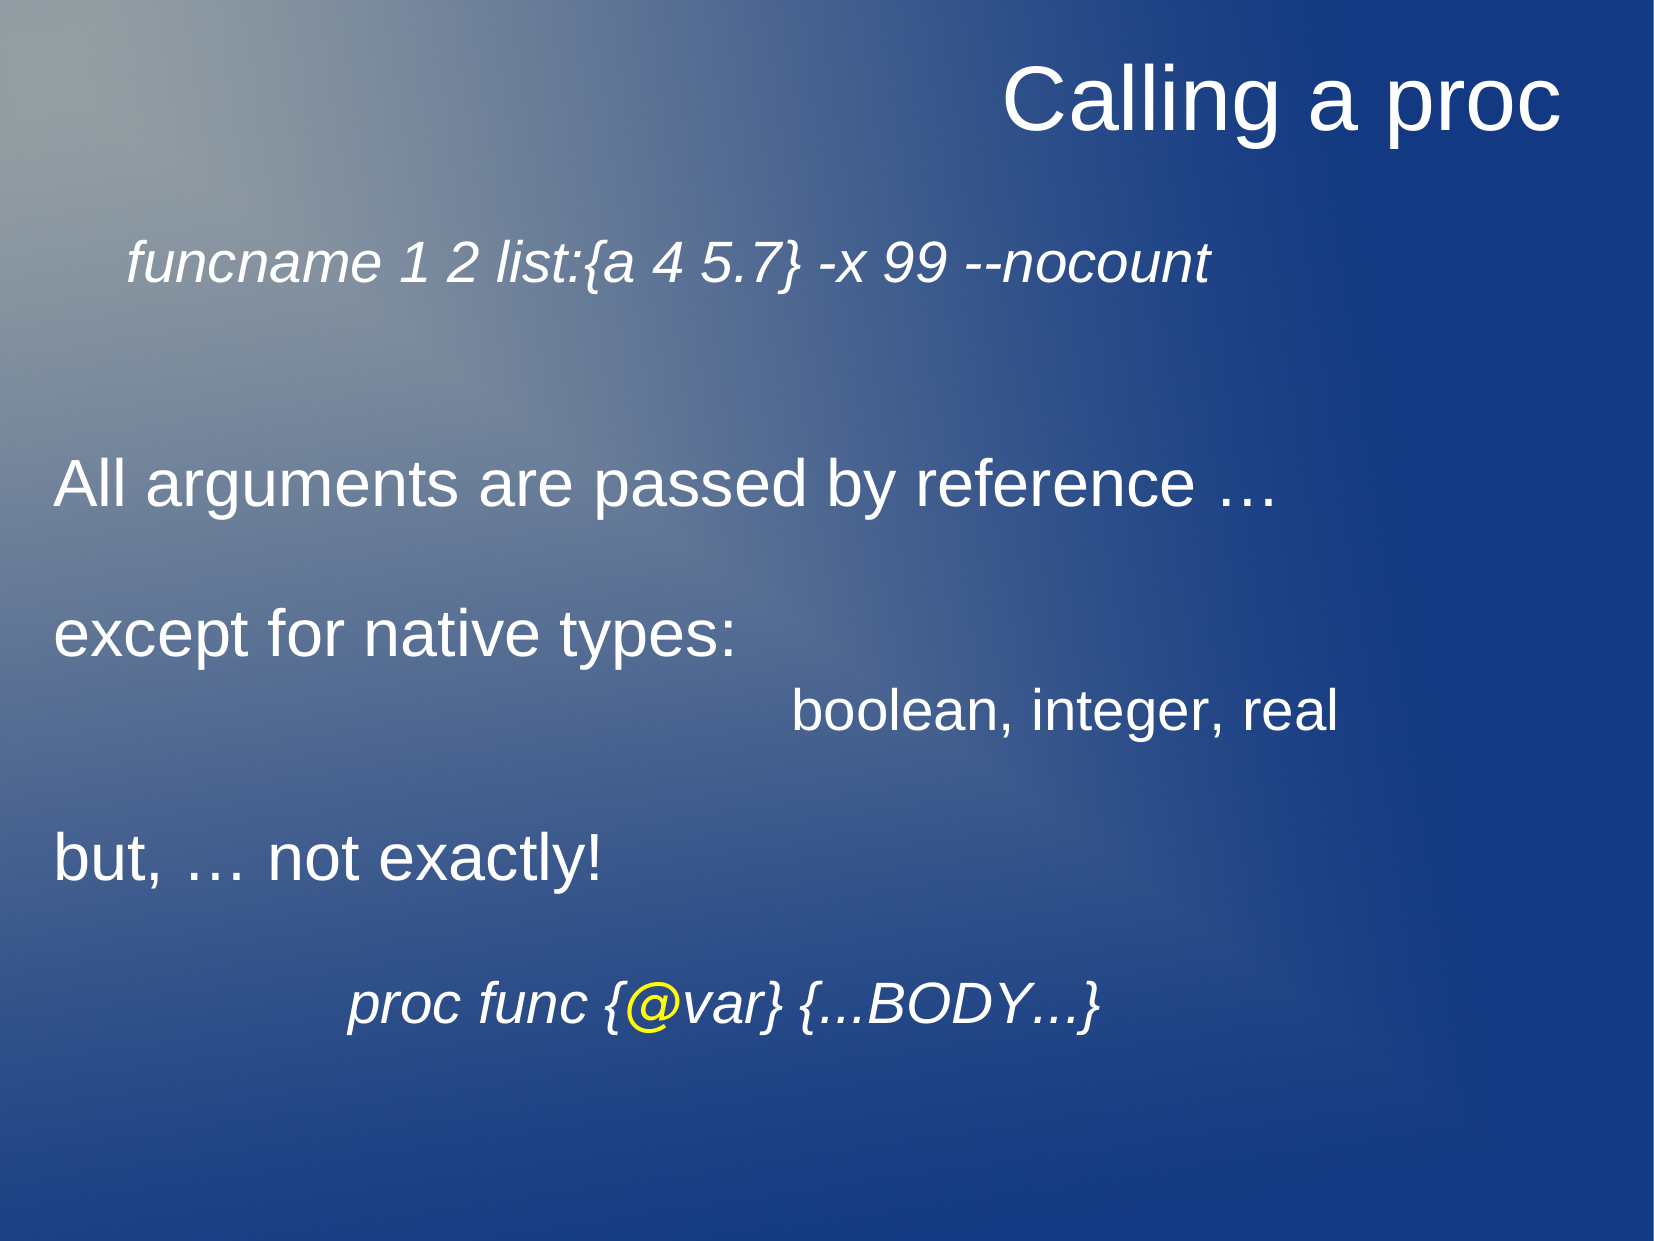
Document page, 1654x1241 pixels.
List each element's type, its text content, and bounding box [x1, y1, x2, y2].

subtitle funcname 1 2 list:{a 4 5.7} -x 99 --nocount All arguments are passed by reference … except for native types: boolean, integer, real but, … not exactly! proc func {@var} {...BODY...} [53, 157, 1613, 1102]
picture [0, 0, 1654, 1241]
title Calling a proc [75, 47, 1564, 151]
